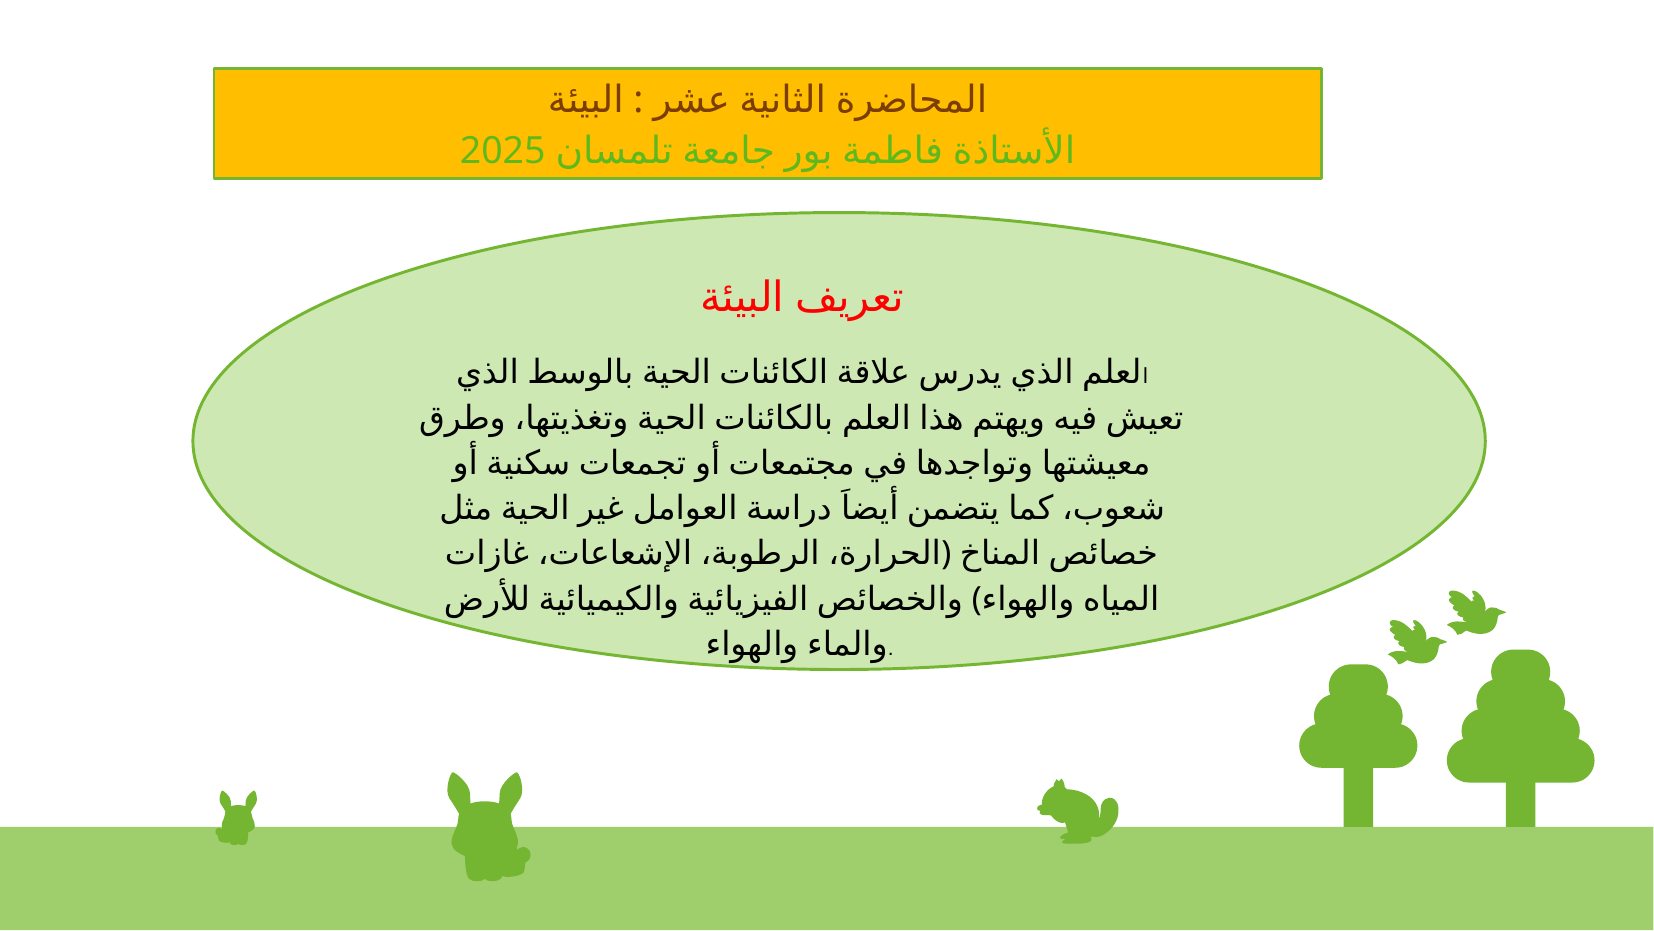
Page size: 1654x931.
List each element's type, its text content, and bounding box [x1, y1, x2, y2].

text_box المحاضرة الثانية عشر : البيئة الأستاذة فاطمة بور جامعة تلمسان 2025 [214, 68, 1322, 179]
text_box [448, 212, 1486, 670]
text_box تعريف البيئة العلم الذي يدرس علاقة الكائنات الحية بالوسط الذي تعيش فيه ويهتم هذا العلم بالكائنات الحية وتغذيتها، وطرق معيشتها وتواجدها في مجتمعات أو تجمعات سكنية أو شعوب، كما يتضمن أيضاَ دراسة العوامل غير الحية مثل خصائص المناخ (الحرارة، الرطوبة، الإشعاعات، غازات المياه والهواء) والخصائص الفيزيائية والكيميائية للأرض والماء والهواء. [398, 259, 1206, 629]
text_box [192, 274, 398, 608]
title [118, 59, 1595, 207]
